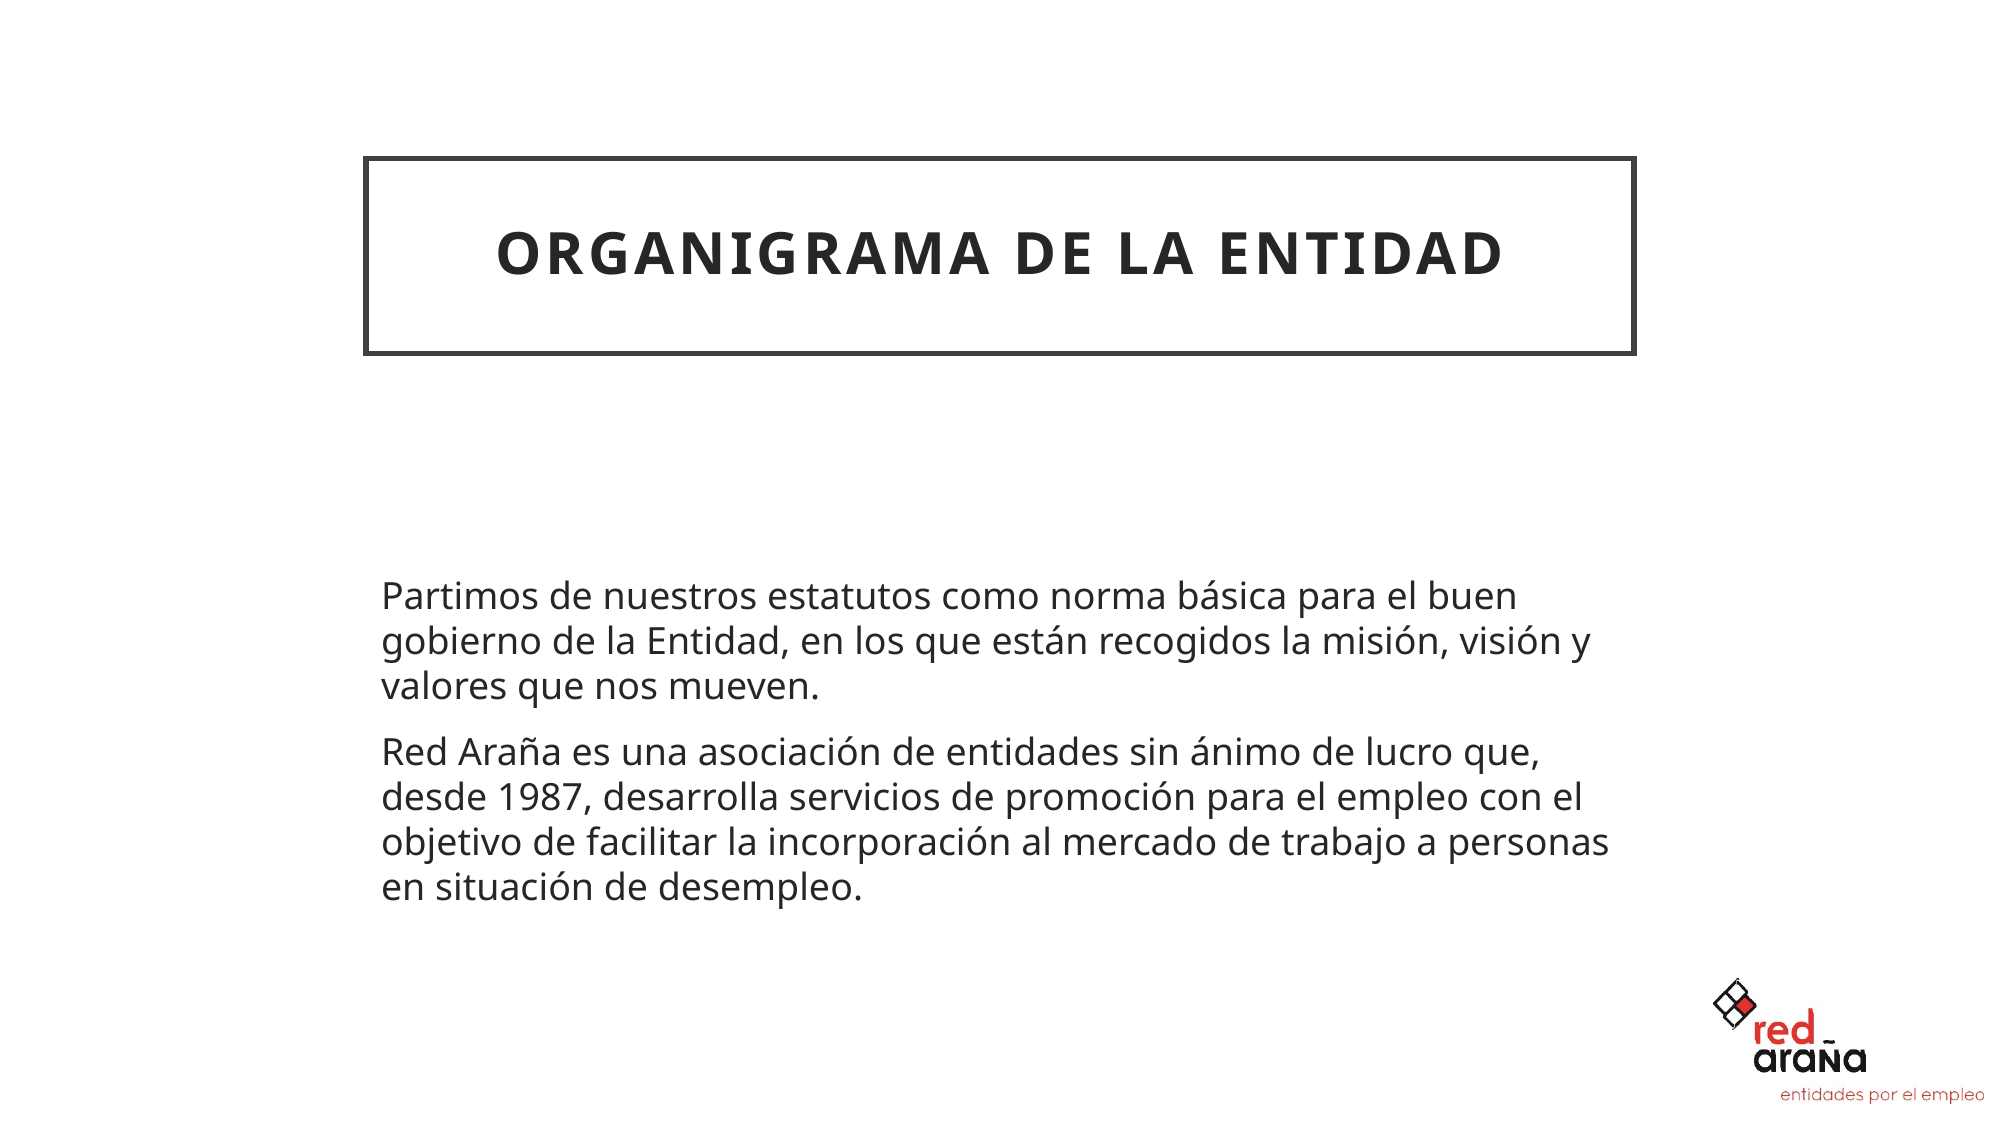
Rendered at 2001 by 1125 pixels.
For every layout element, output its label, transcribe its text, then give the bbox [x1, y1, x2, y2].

picture [1713, 978, 1984, 1104]
list Partimos de nuestros estatutos como norma básica para el buen gobierno de la Entidad, en los que están recogidos la misión, visión y valores que nos mueven. Red Araña es una asociación de entidades sin ánimo de lucro que, desde 1987, desarrolla servicios de promoción para el empleo con el objetivo de facilitar la incorporación al mercado de trabajo a personas en situación de desempleo. [366, 432, 1634, 942]
title ORGANIGRAMA DE LA ENTIDAD [366, 158, 1634, 354]
